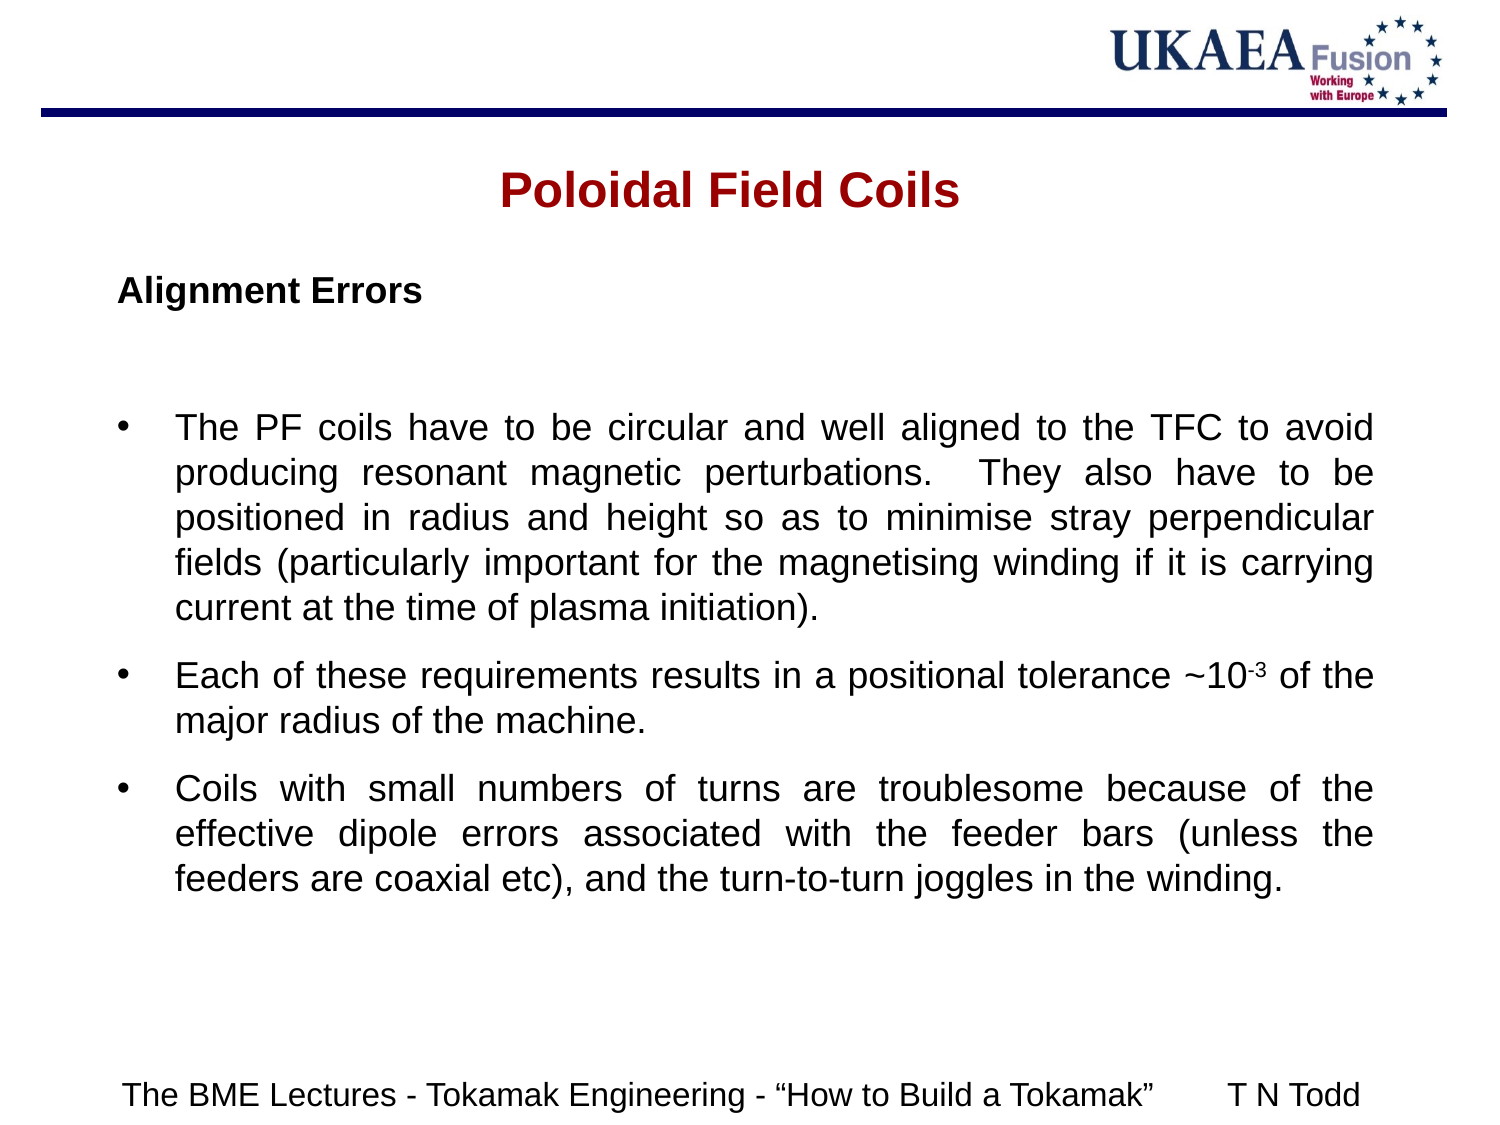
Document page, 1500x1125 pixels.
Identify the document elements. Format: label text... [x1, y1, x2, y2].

text_box Poloidal Field Coils [262, 149, 1198, 226]
text_box Alignment Errors The PF coils have to be circular and well aligned to the TFC to avoid producing resonant magnetic perturbations. They also have to be positioned in radius and height so as to minimise stray perpendicular fields (particularly important for the magnetising winding if it is carrying current at the time of plasma initiation). Each of these requirements results in a positional tolerance ~10-3 of the major radius of the machine. Coils with small numbers of turns are troublesome because of the effective dipole errors associated with the feeder bars (unless the feeders are coaxial etc), and the turn-to-turn joggles in the winding. [102, 258, 1390, 908]
picture [1107, 15, 1443, 106]
